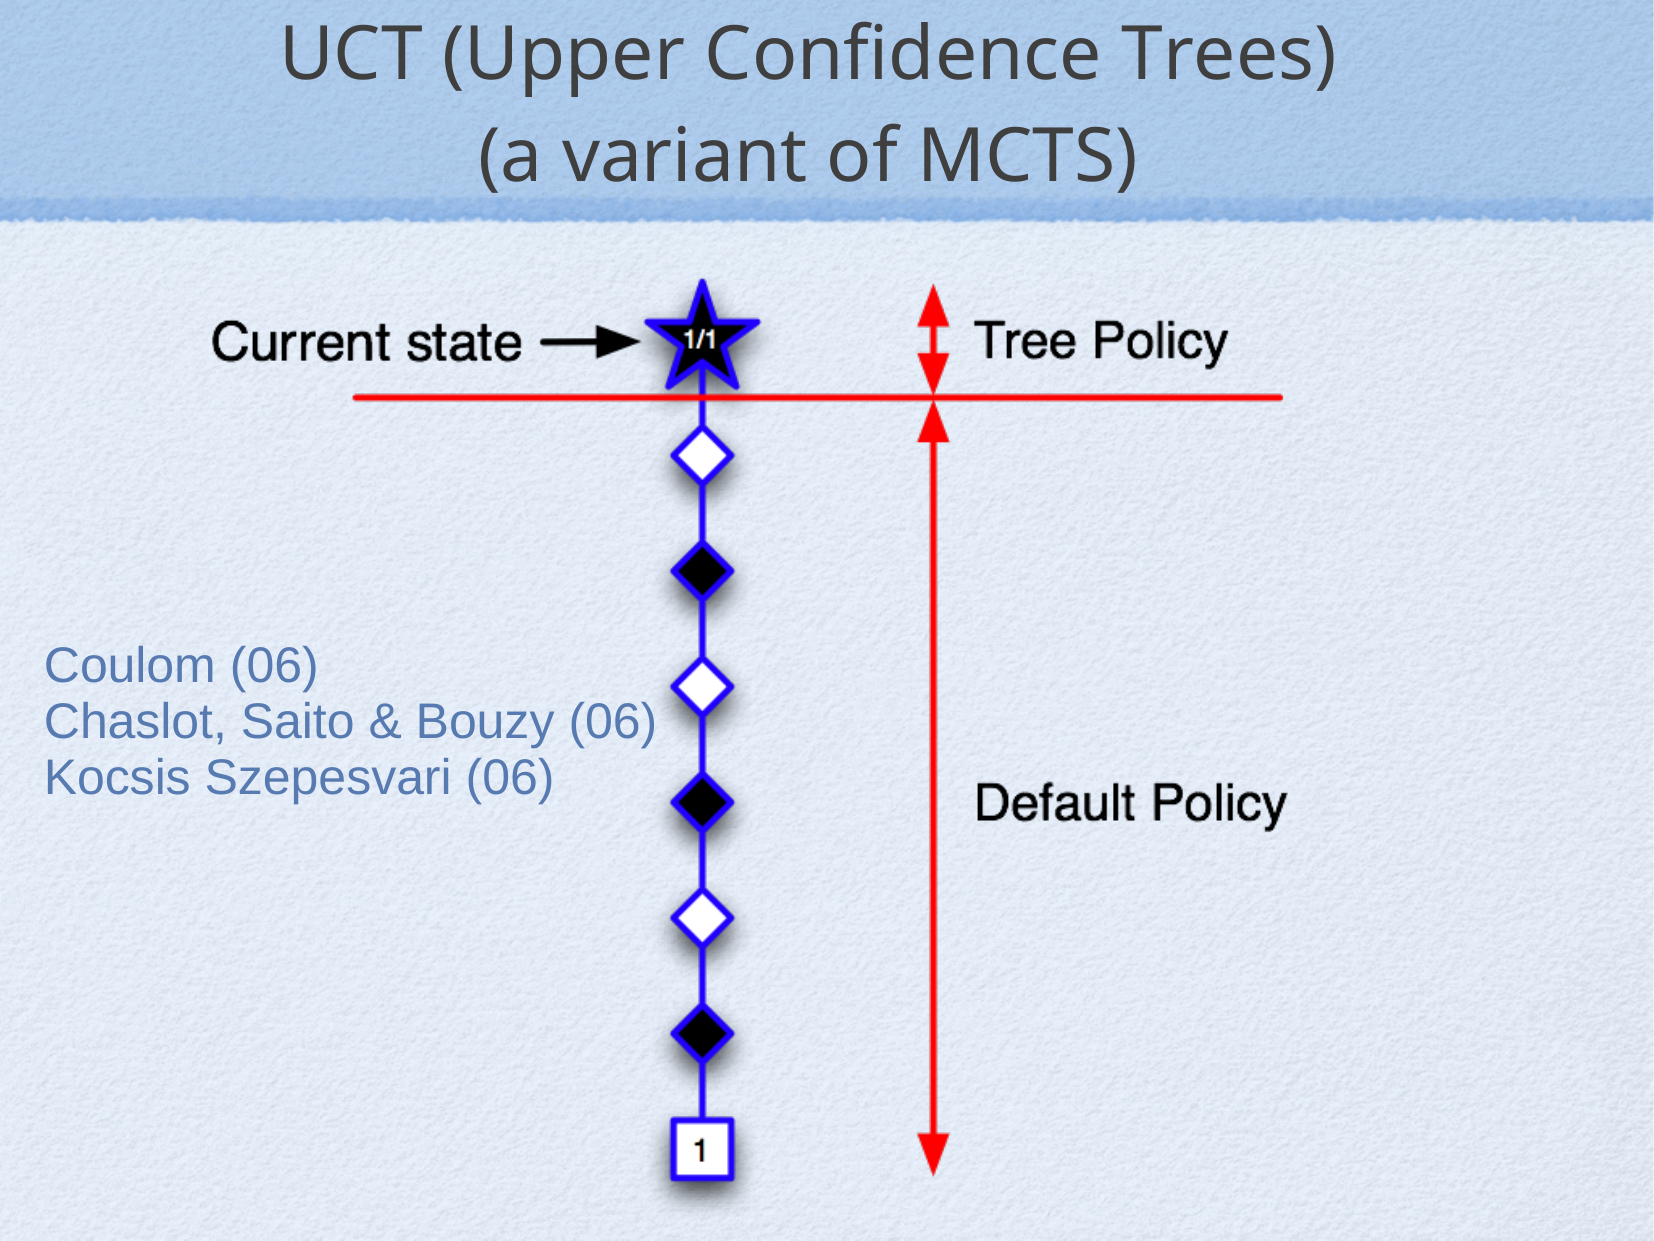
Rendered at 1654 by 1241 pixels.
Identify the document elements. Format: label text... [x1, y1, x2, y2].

text_box Coulom (06) Chaslot, Saito & Bouzy (06) Kocsis Szepesvari (06) [29, 629, 673, 813]
picture [0, 0, 1654, 1241]
title UCT (Upper Confidence Trees) (a variant of MCTS) [84, 14, 1538, 189]
